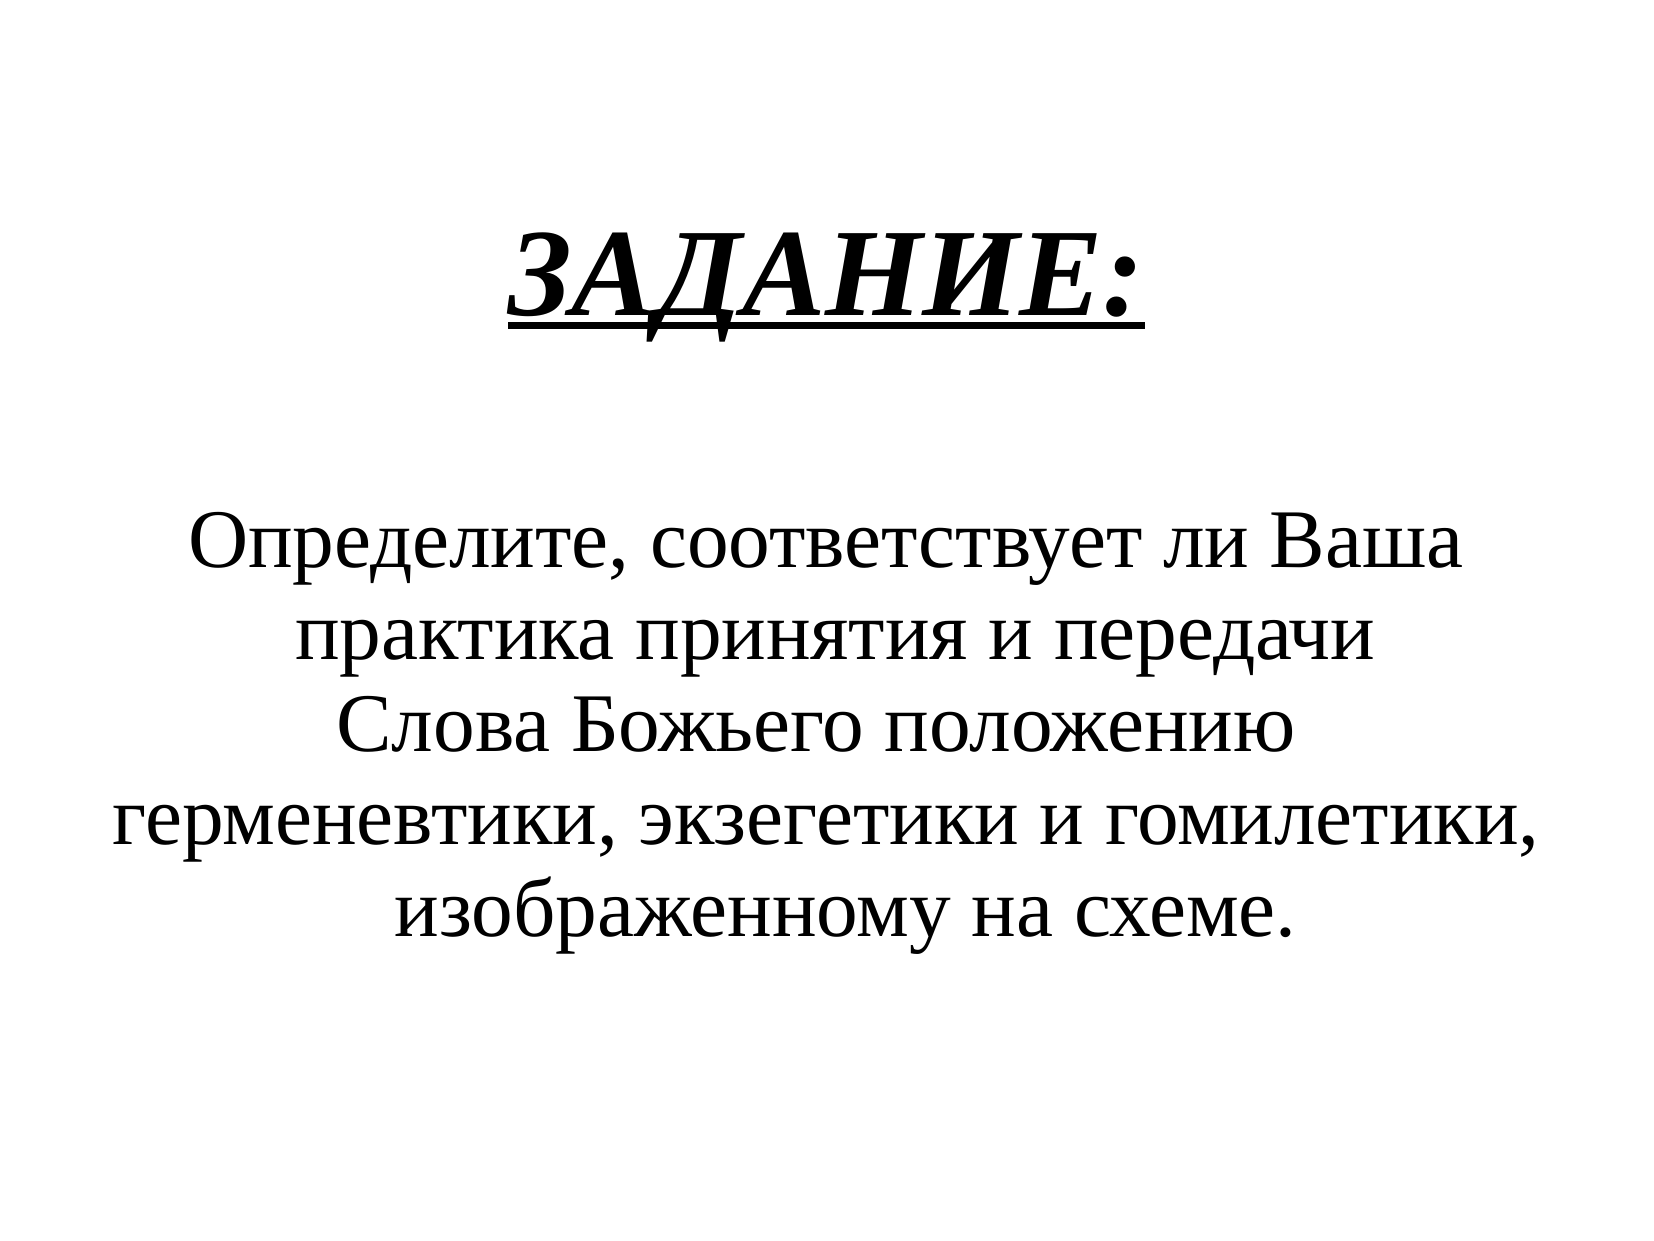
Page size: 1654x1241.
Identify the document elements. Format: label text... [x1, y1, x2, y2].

subtitle ЗАДАНИЕ: Определите, соответствует ли Ваша практика принятия и передачи Слова Божьего положению герменевтики, экзегетики и гомилетики, изображенному на схеме. [82, 49, 1571, 1109]
